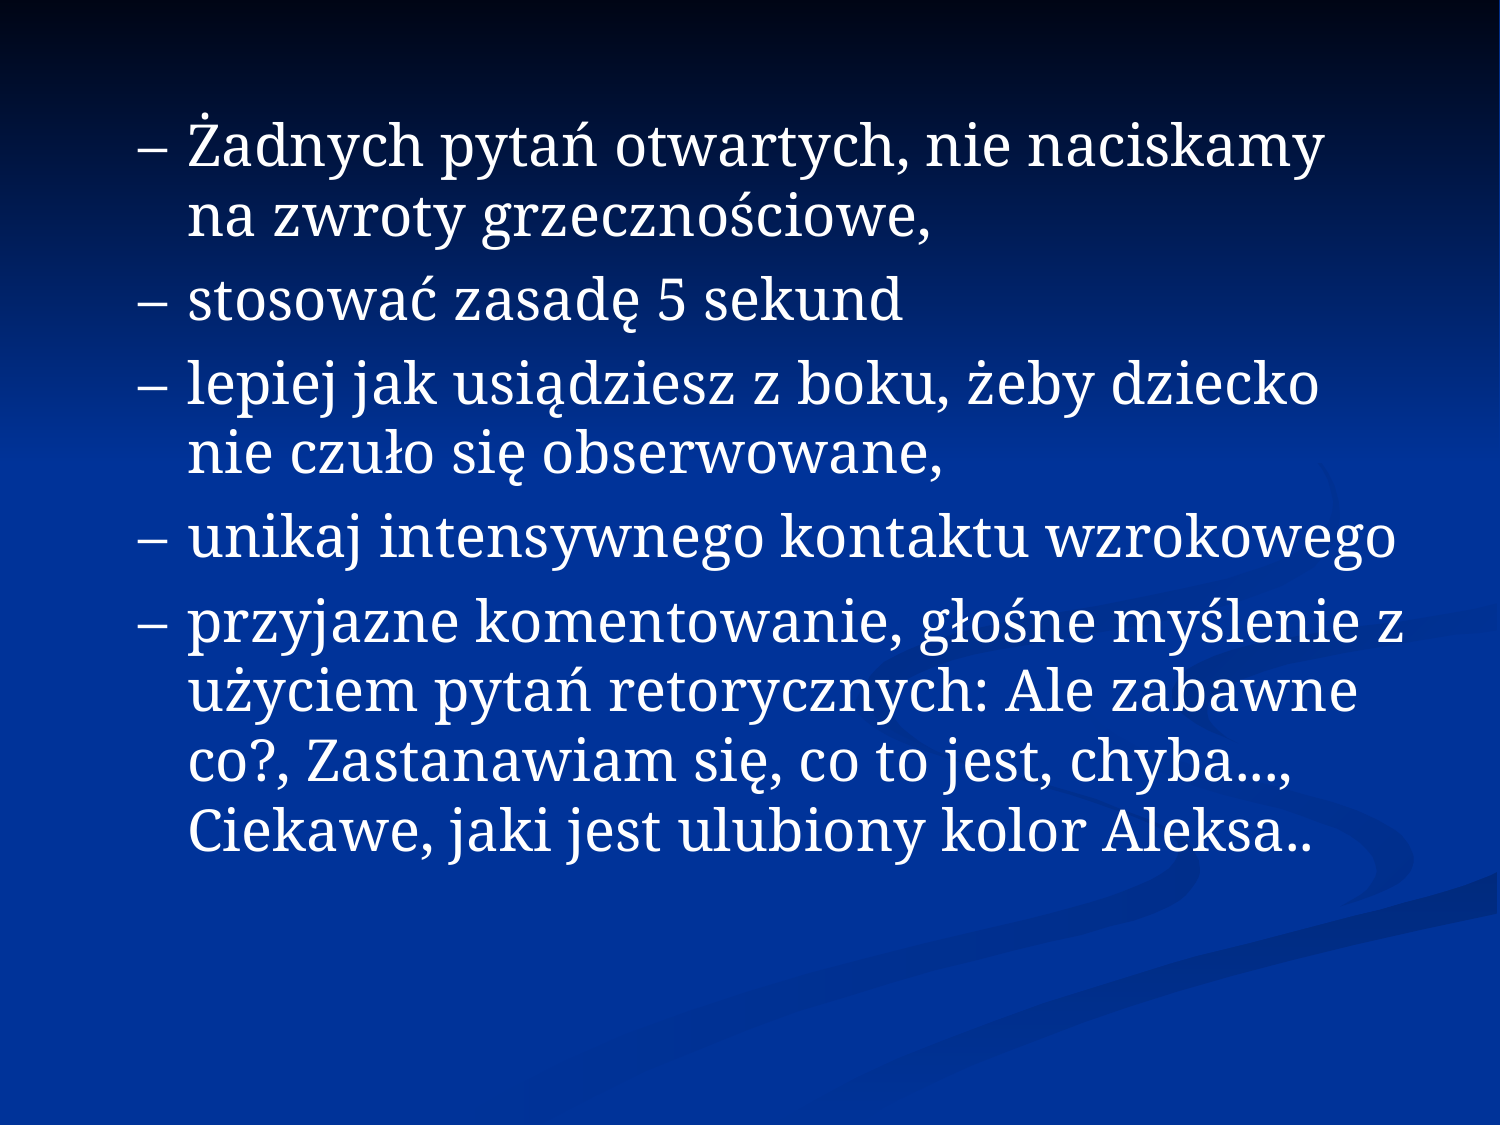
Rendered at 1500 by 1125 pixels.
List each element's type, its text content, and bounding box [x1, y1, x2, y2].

list – Żadnych pytań otwartych, nie naciskamy na zwroty grzecznościowe, – stosować zasadę 5 sekund – lepiej jak usiądziesz z boku, żeby dziecko nie czuło się obserwowane, – unikaj intensywnego kontaktu wzrokowego – przyjazne komentowanie, głośne myślenie z użyciem pytań retorycznych: Ale zabawne co?, Zastanawiam się, co to jest, chyba..., Ciekawe, jaki jest ulubiony kolor Aleksa.. [75, 100, 1425, 1005]
